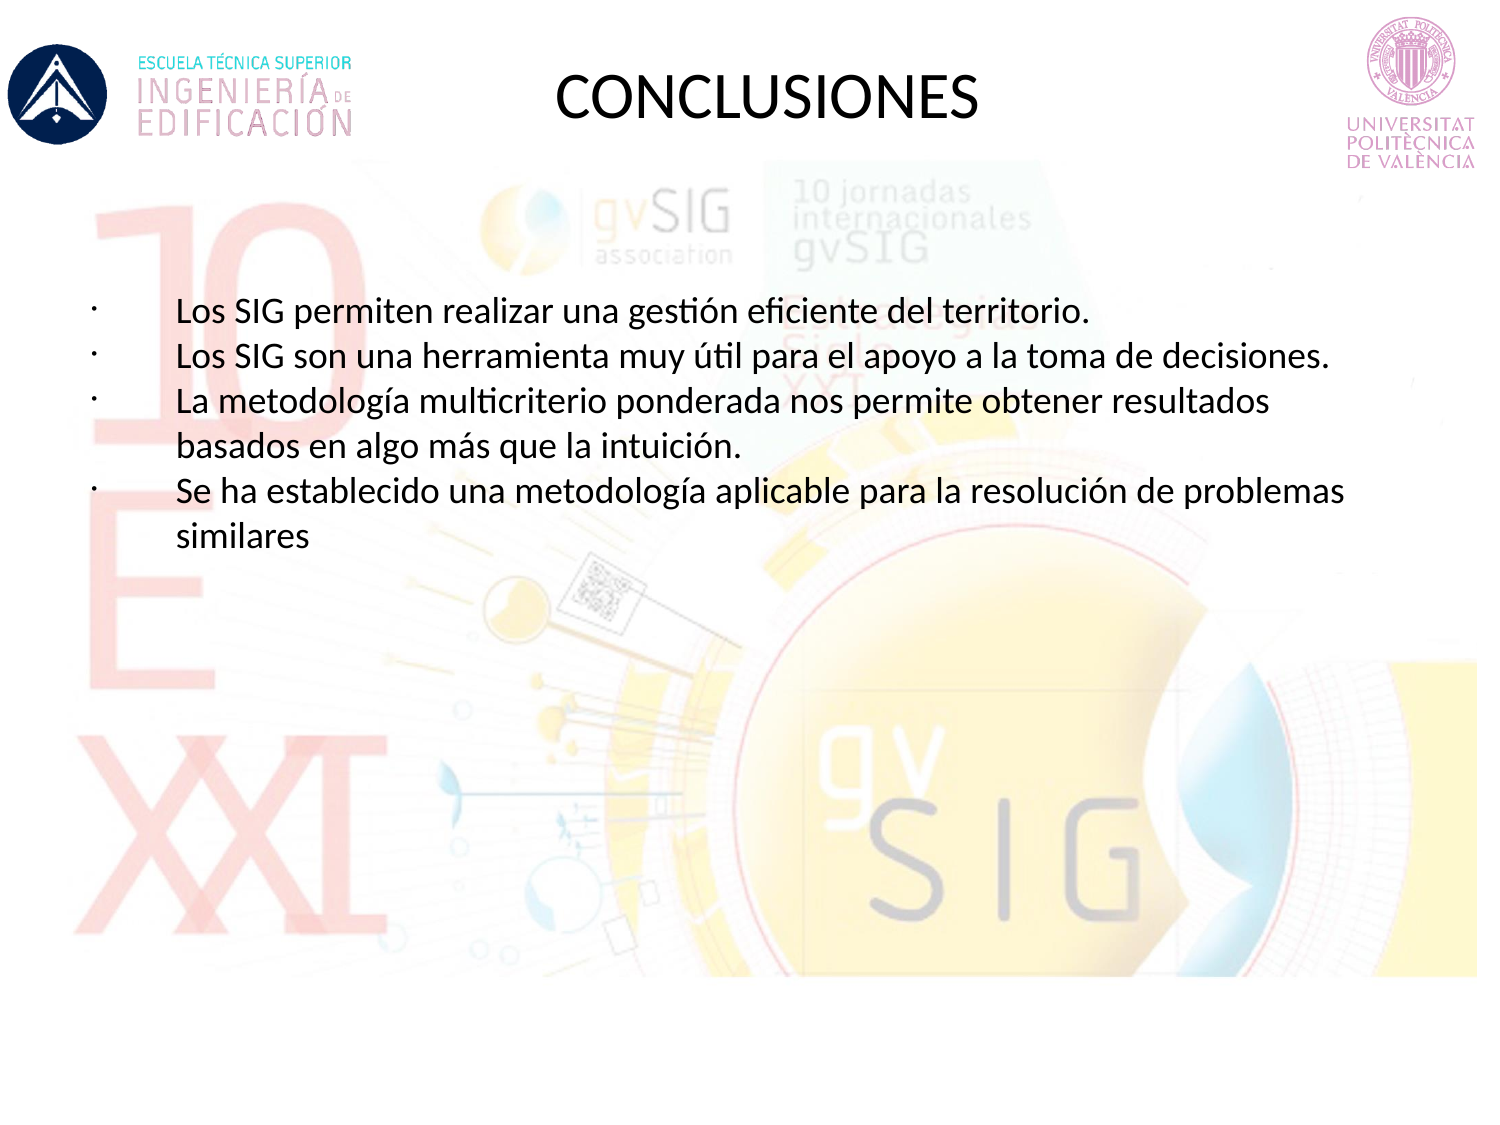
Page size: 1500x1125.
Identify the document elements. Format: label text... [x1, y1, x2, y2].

picture [0, 0, 1491, 1125]
text_box CONCLUSIONES [522, 44, 1013, 140]
text_box Los SIG permiten realizar una gestión eficiente del territorio. Los SIG son una herramienta muy útil para el apoyo a la toma de decisiones. La metodología multicriterio ponderada nos permite obtener resultados basados en algo más que la intuición. Se ha establecido una metodología aplicable para la resolución de problemas similares [76, 278, 1365, 614]
